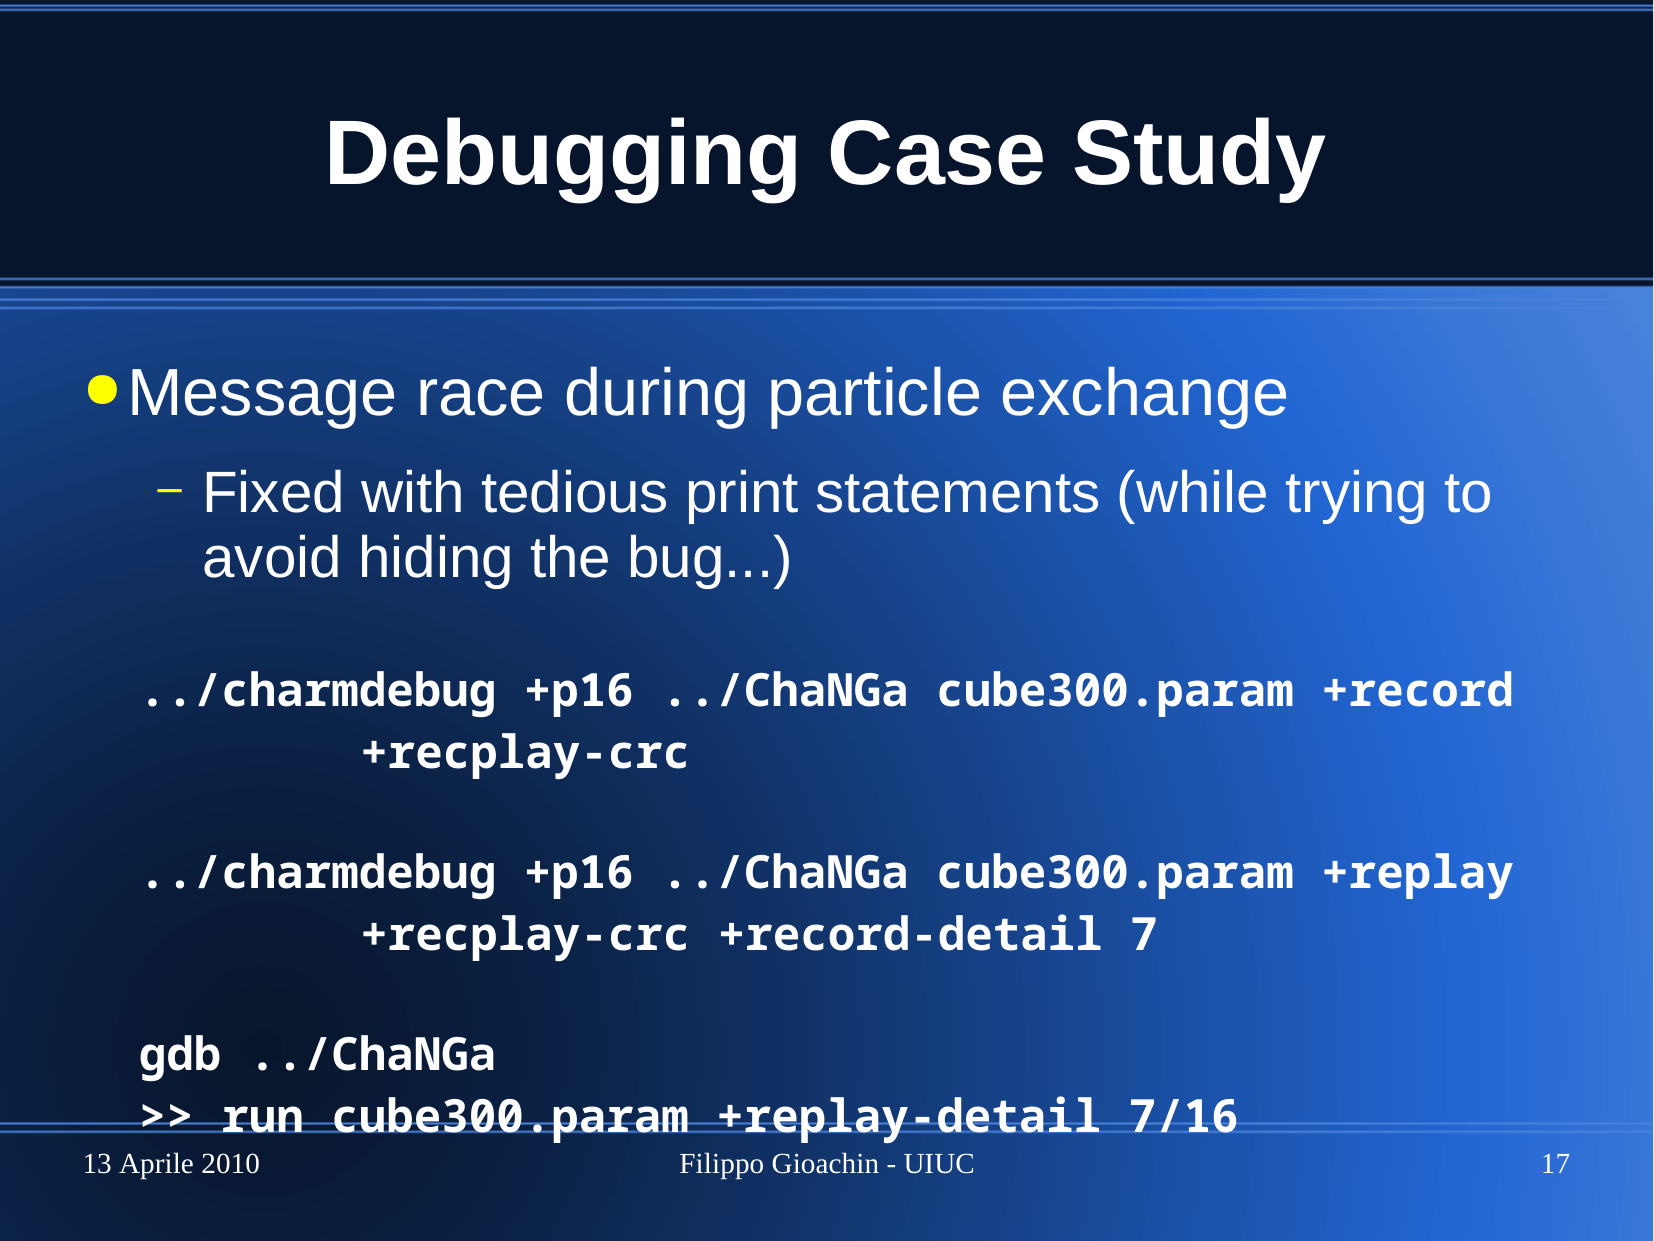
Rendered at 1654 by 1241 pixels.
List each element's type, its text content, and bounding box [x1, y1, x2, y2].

text_box ../charmdebug +p16 ../ChaNGa cube300.param +record +recplay-crc ../charmdebug +p16 ../ChaNGa cube300.param +replay +recplay-crc +record-detail 7 gdb ../ChaNGa >> run cube300.param +replay-detail 7/16 [124, 649, 1529, 1073]
list Message race during particle exchange Fixed with tedious print statements (while trying to avoid hiding the bug...) [82, 355, 1571, 1160]
picture [0, 0, 1654, 1241]
title Debugging Case Study [82, 49, 1571, 257]
